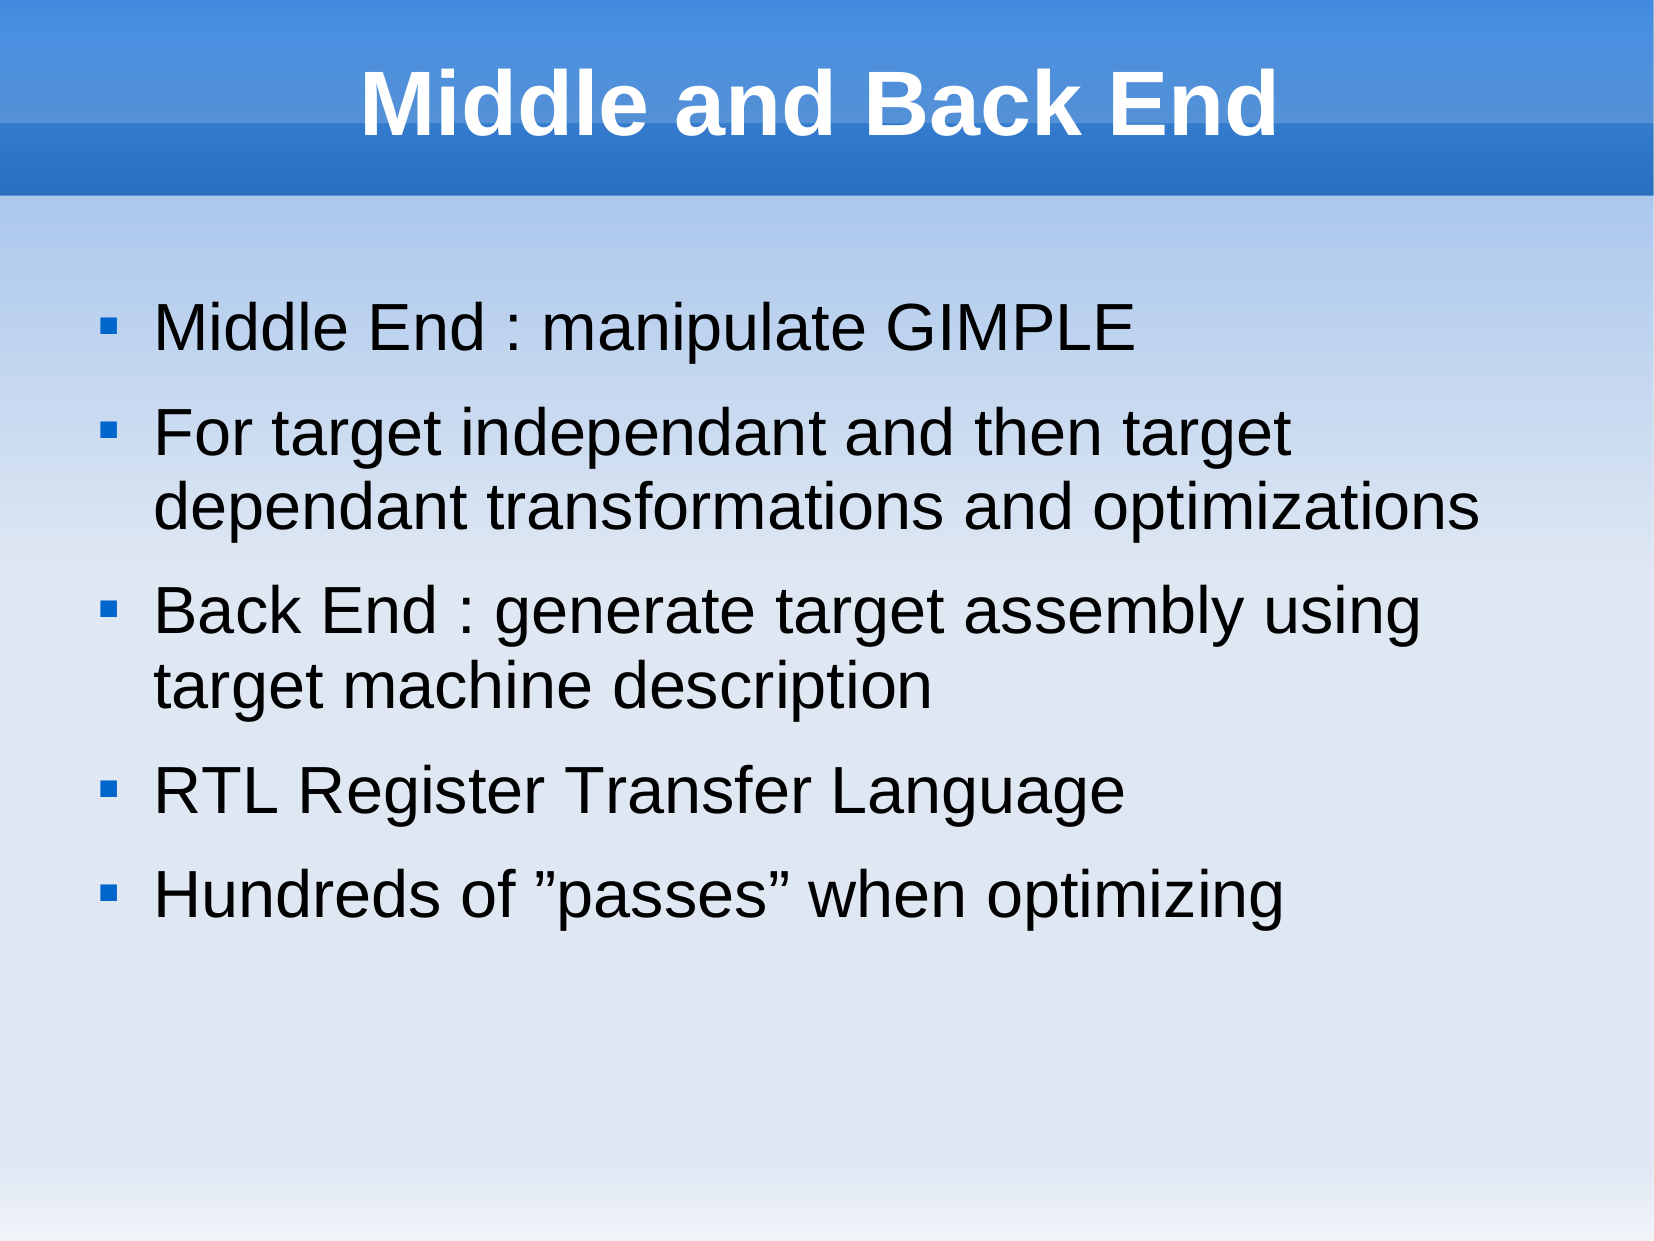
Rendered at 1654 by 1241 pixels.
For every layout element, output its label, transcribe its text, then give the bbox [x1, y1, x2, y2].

title Middle and Back End [76, 7, 1565, 200]
list Middle End : manipulate GIMPLE For target independant and then target dependant transformations and optimizations Back End : generate target assembly using target machine description RTL Register Transfer Language Hundreds of ”passes” when optimizing [82, 290, 1571, 1094]
picture [0, 0, 1654, 1241]
